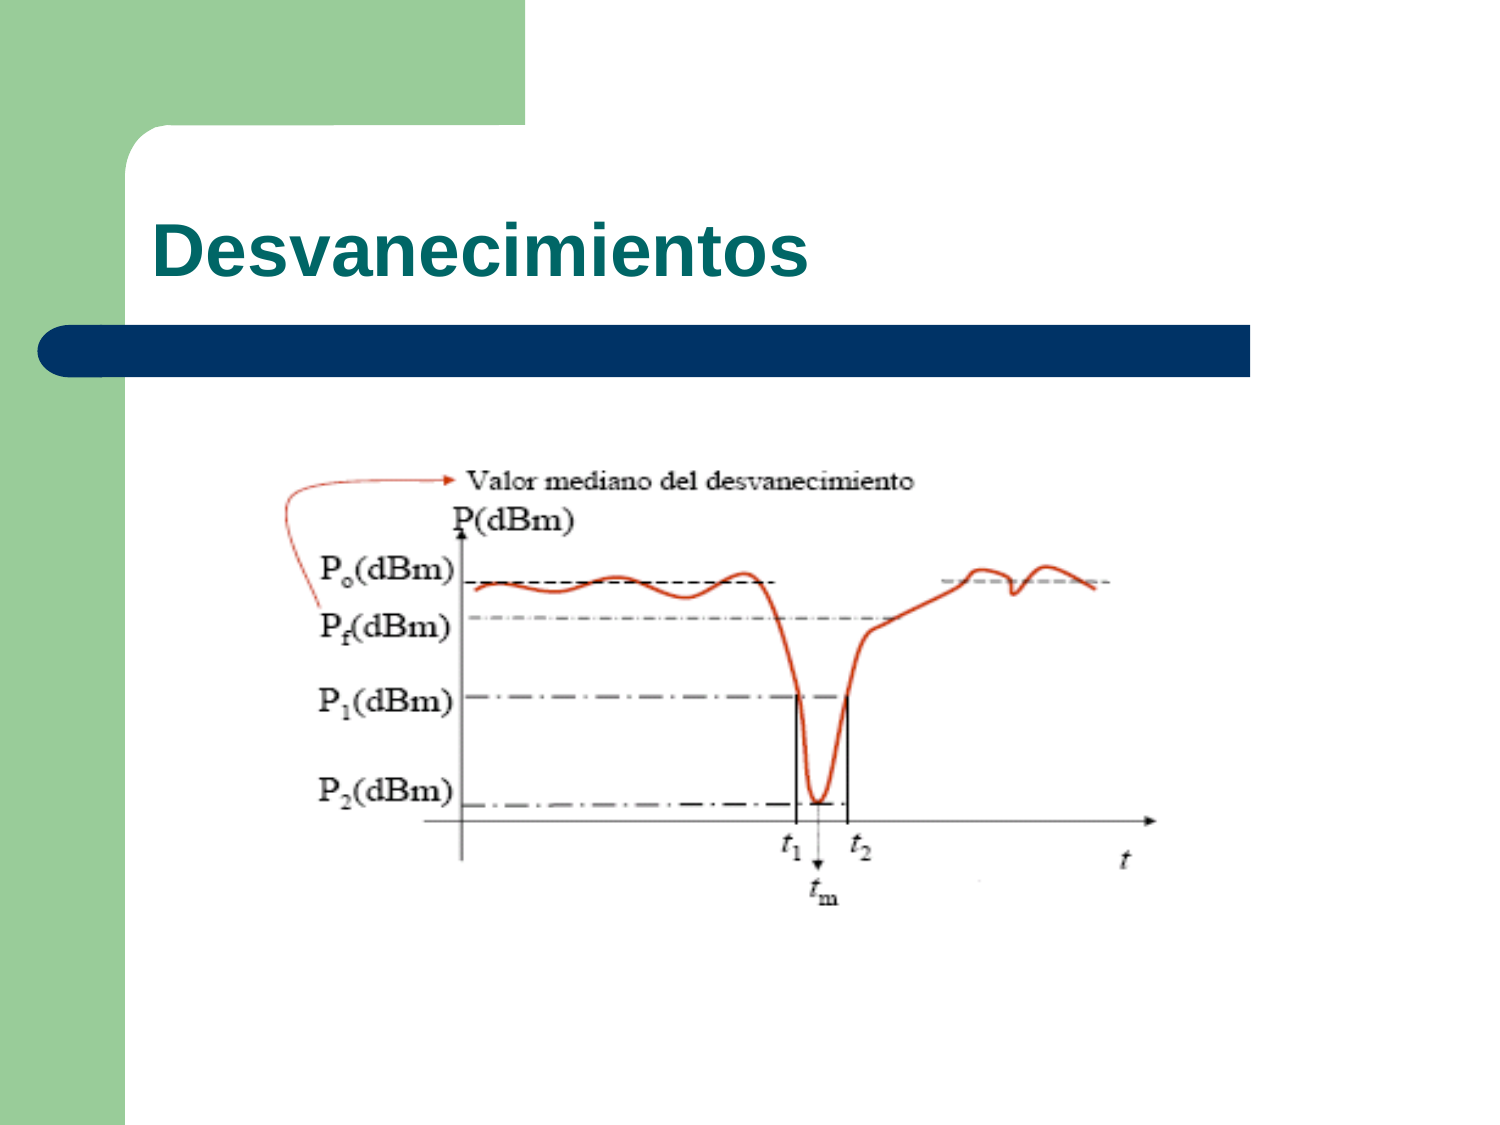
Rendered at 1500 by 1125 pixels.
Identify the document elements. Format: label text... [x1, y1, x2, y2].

picture [242, 420, 1235, 955]
title Desvanecimientos [136, 136, 1414, 301]
